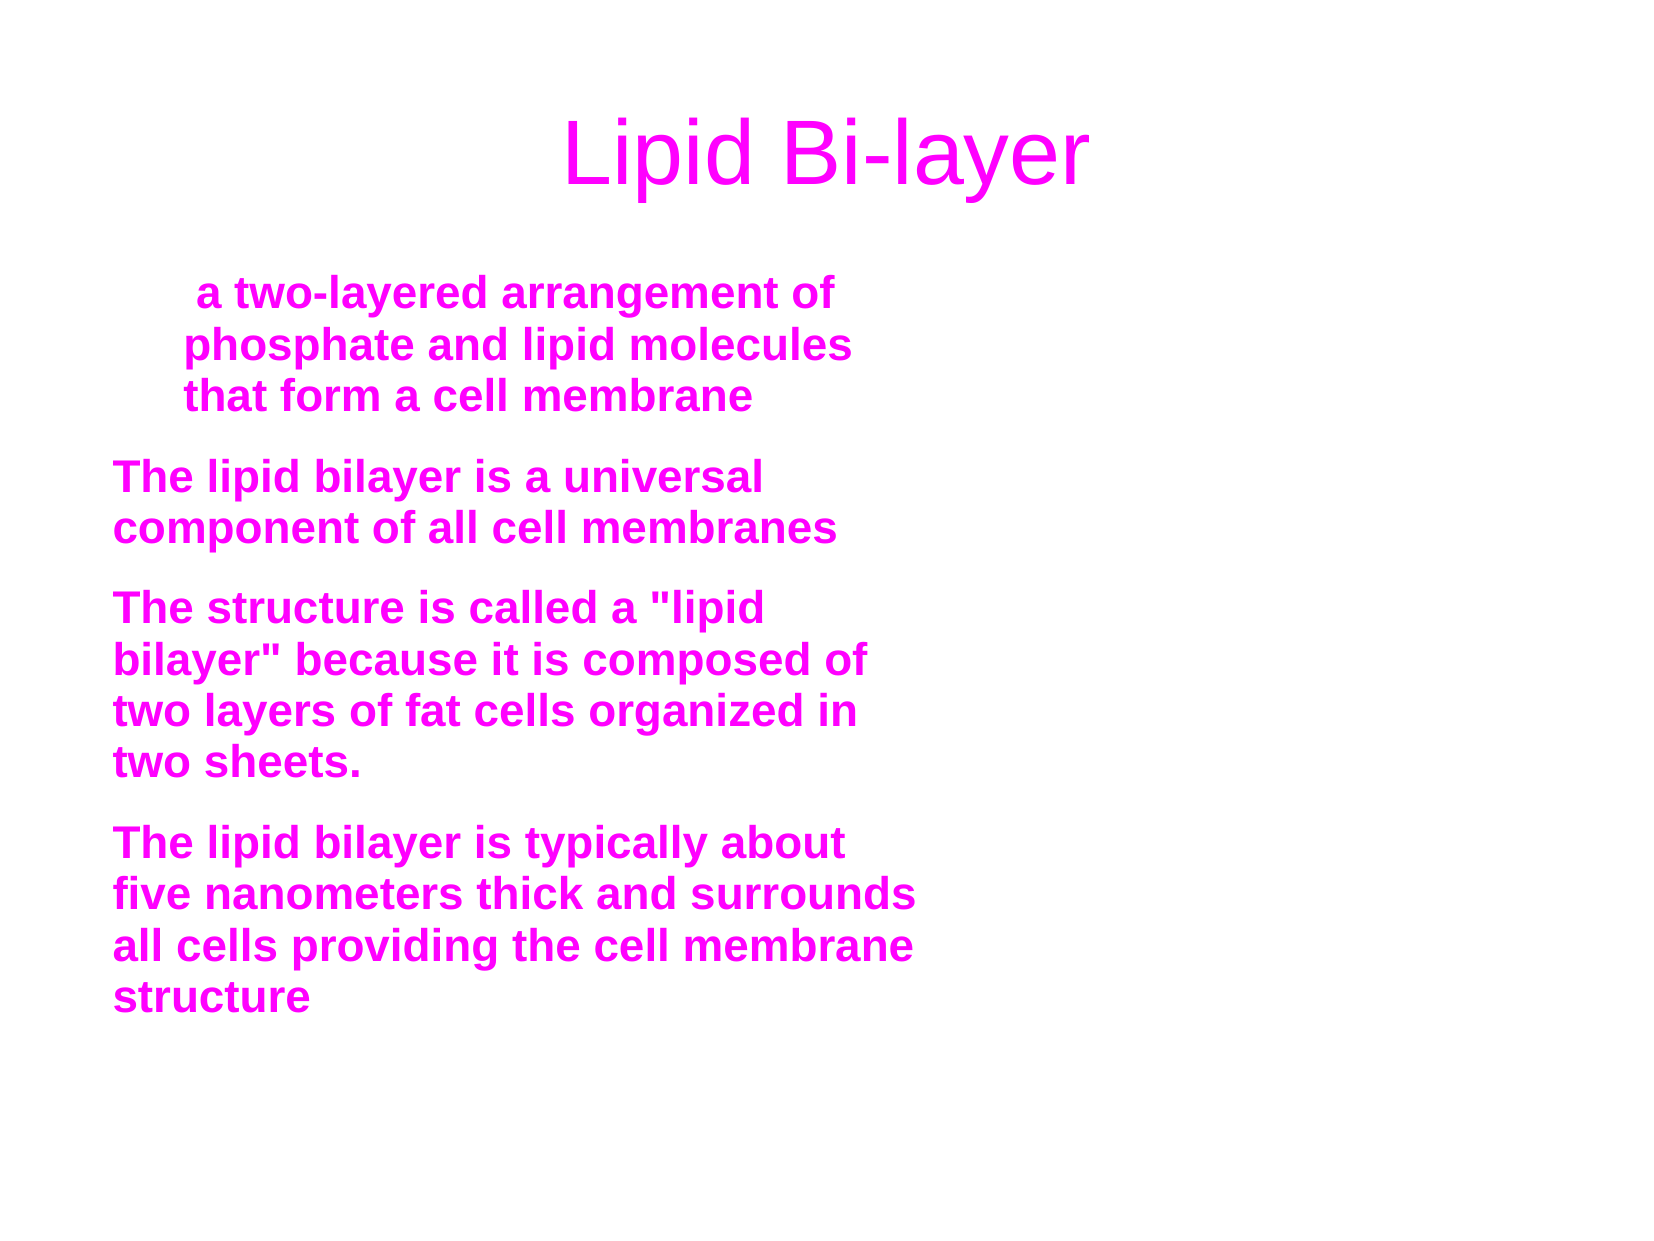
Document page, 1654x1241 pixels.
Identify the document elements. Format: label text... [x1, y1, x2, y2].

list a two-layered arrangement of phosphate and lipid molecules that form a cell membrane The lipid bilayer is a universal component of all cell membranes The structure is called a "lipid bilayer" because it is composed of two layers of fat cells organized in two sheets. The lipid bilayer is typically about five nanometers thick and surrounds all cells providing the cell membrane structure [112, 267, 938, 1036]
title Lipid Bi-layer [82, 49, 1571, 257]
